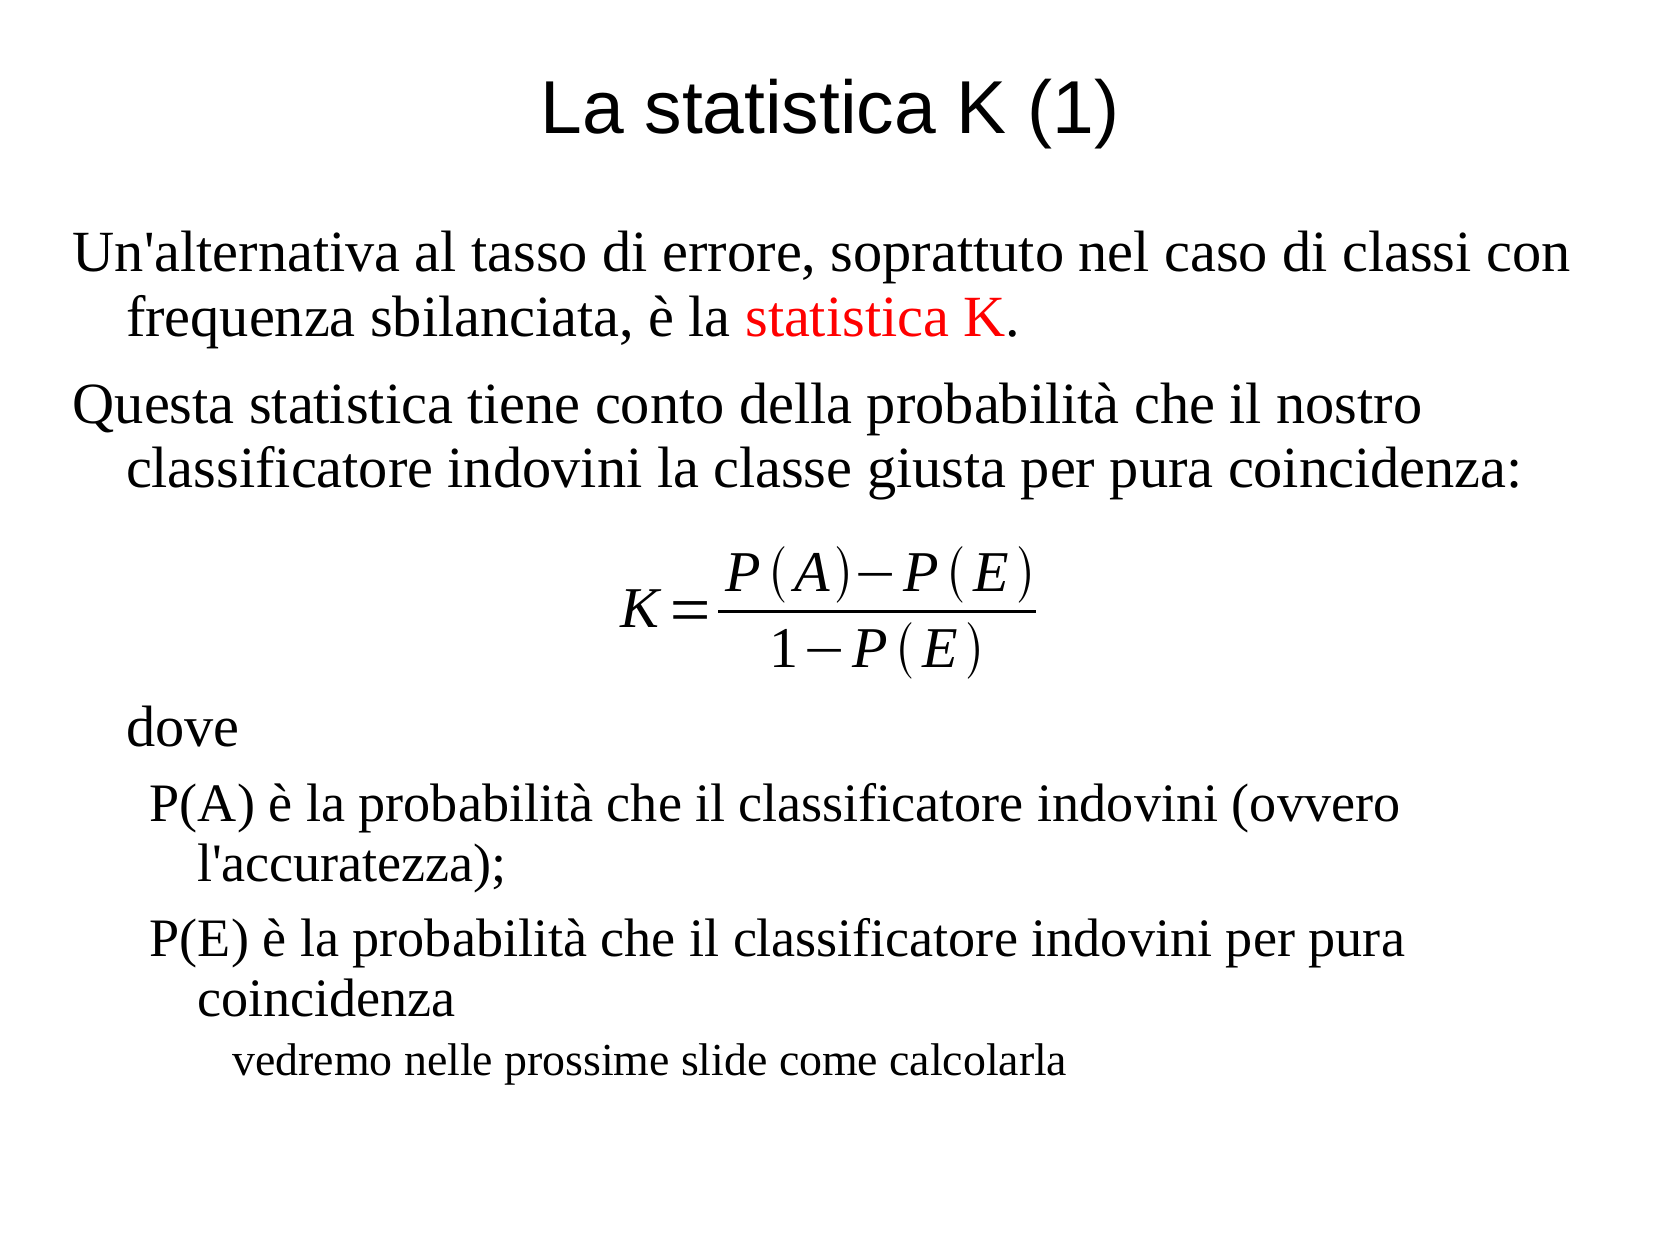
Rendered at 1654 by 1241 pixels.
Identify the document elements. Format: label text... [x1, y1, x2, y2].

chart [601, 541, 1052, 683]
title La statistica K (1) [52, 42, 1608, 173]
list Un'alternativa al tasso di errore, soprattuto nel caso di classi con frequenza sbilanciata, è la statistica K. Questa statistica tiene conto della probabilità che il nostro classificatore indovini la classe giusta per pura coincidenza: dove P(A) è la probabilità che il classificatore indovini (ovvero l'accuratezza); P(E) è la probabilità che il classificatore indovini per pura coincidenza vedremo nelle prossime slide come calcolarla [55, 219, 1605, 1179]
